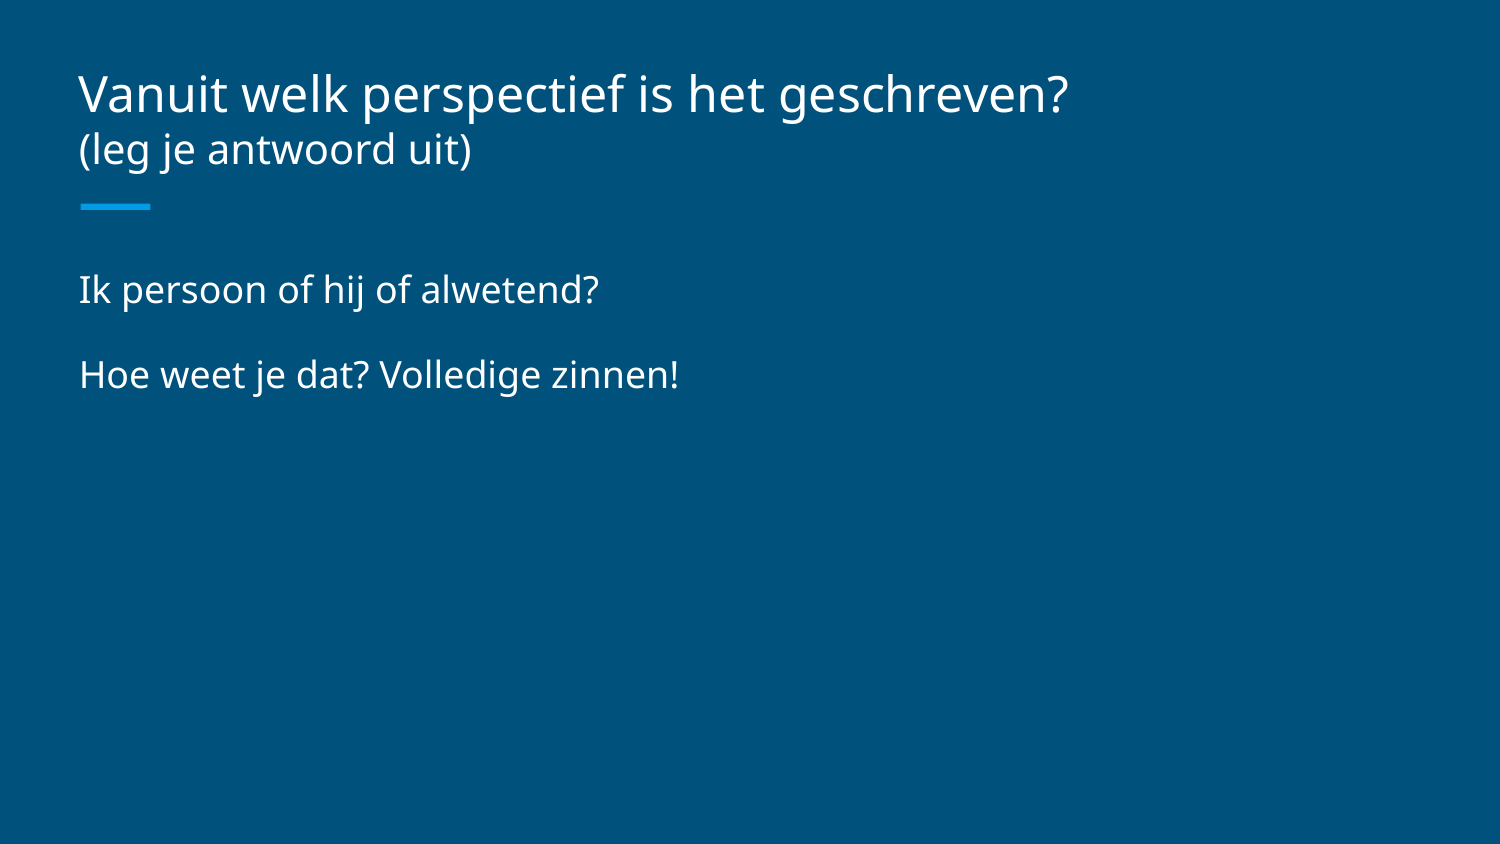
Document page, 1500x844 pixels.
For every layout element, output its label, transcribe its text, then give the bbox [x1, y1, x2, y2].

list Ik persoon of hij of alwetend? Hoe weet je dat? Volledige zinnen! [63, 244, 1437, 750]
title Vanuit welk perspectief is het geschreven? (leg je antwoord uit) [63, 75, 1437, 188]
